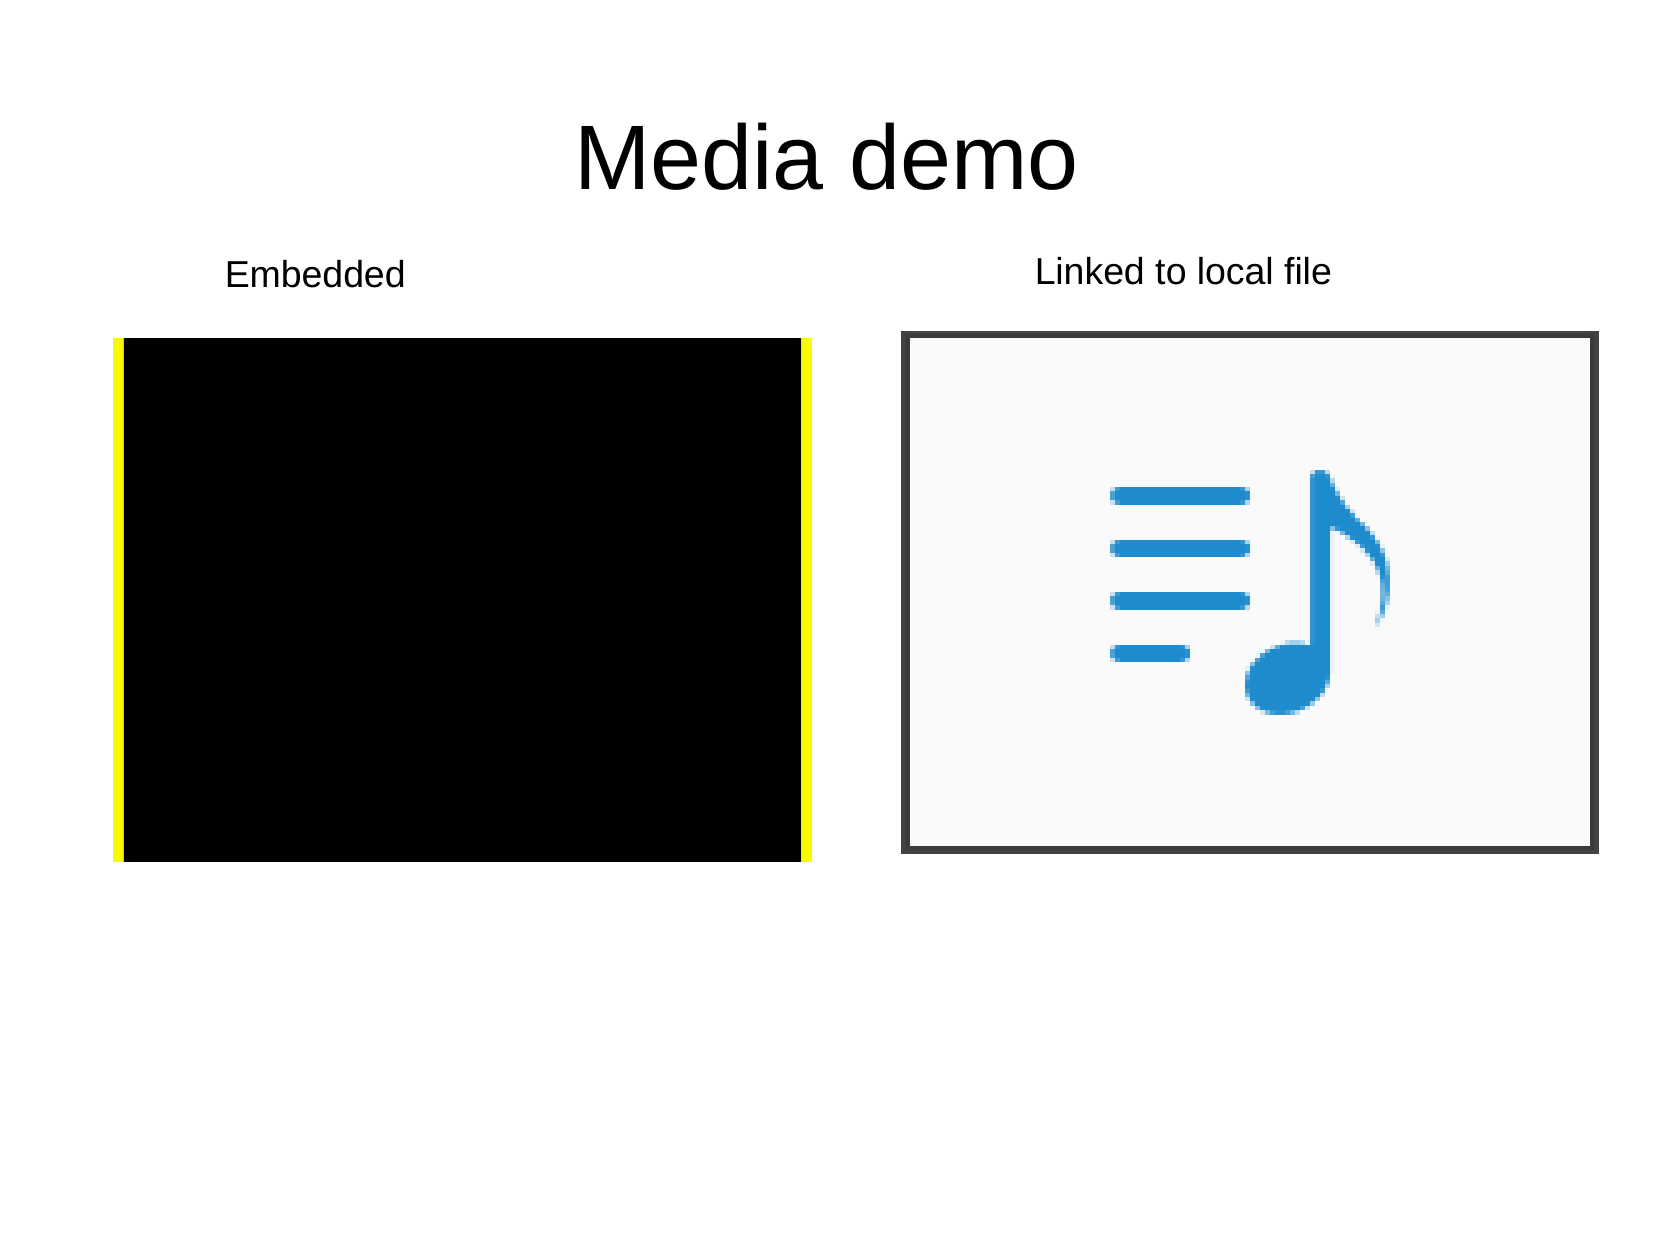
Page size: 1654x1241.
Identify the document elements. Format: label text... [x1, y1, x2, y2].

text_box Embedded [209, 243, 750, 300]
text_box [112, 337, 813, 863]
picture [900, 330, 1600, 855]
title Media demo [82, 49, 1571, 257]
text_box Linked to local file [1019, 239, 1485, 297]
